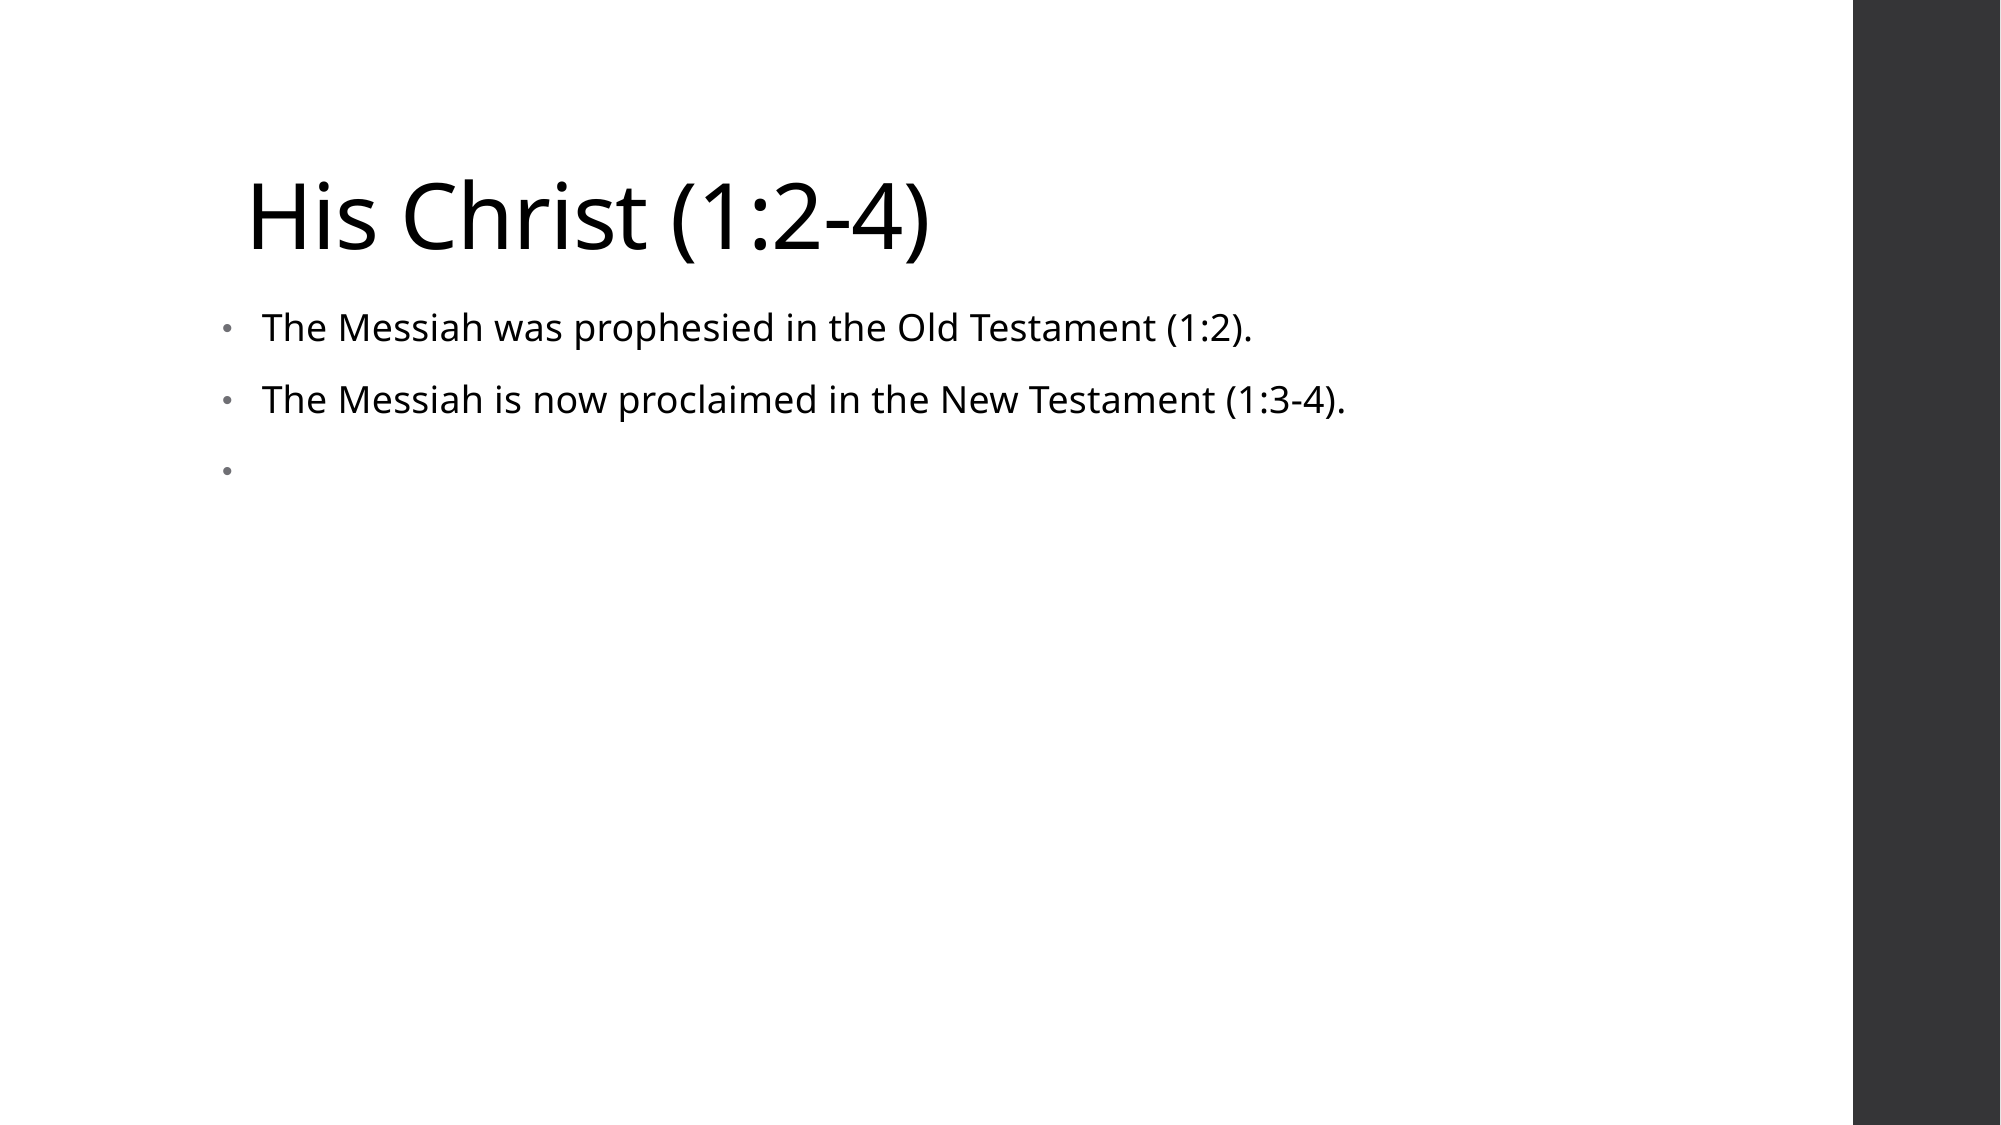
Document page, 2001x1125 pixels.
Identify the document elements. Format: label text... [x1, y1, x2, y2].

title His Christ (1:2-4) [206, 60, 1797, 278]
list The Messiah was prophesied in the Old Testament (1:2). The Messiah is now proclaimed in the New Testament (1:3-4). [206, 299, 1617, 1014]
